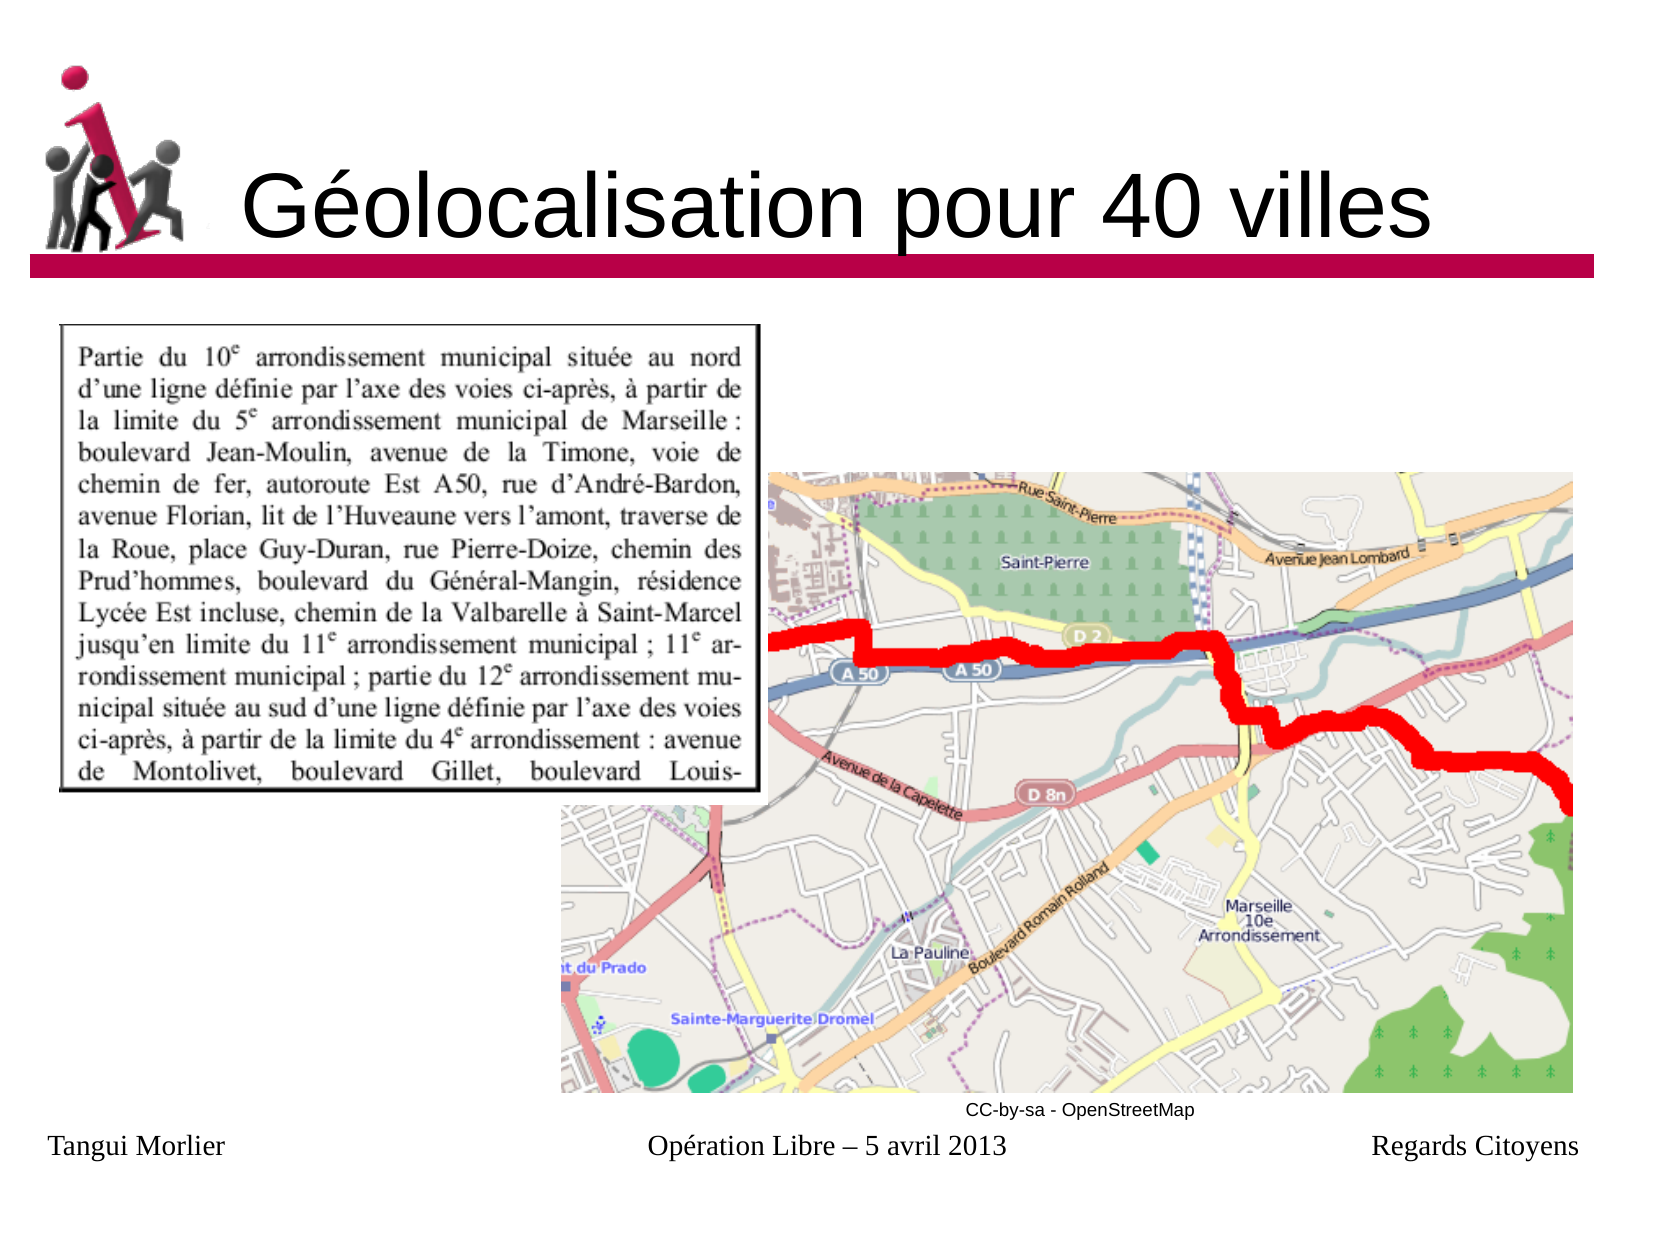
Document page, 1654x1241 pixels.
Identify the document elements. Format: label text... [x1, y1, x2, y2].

title Géolocalisation pour 40 villes [106, 109, 1595, 303]
picture [29, 60, 210, 254]
picture [59, 324, 1573, 1093]
text_box CC-by-sa - OpenStreetMap [950, 1092, 1223, 1129]
